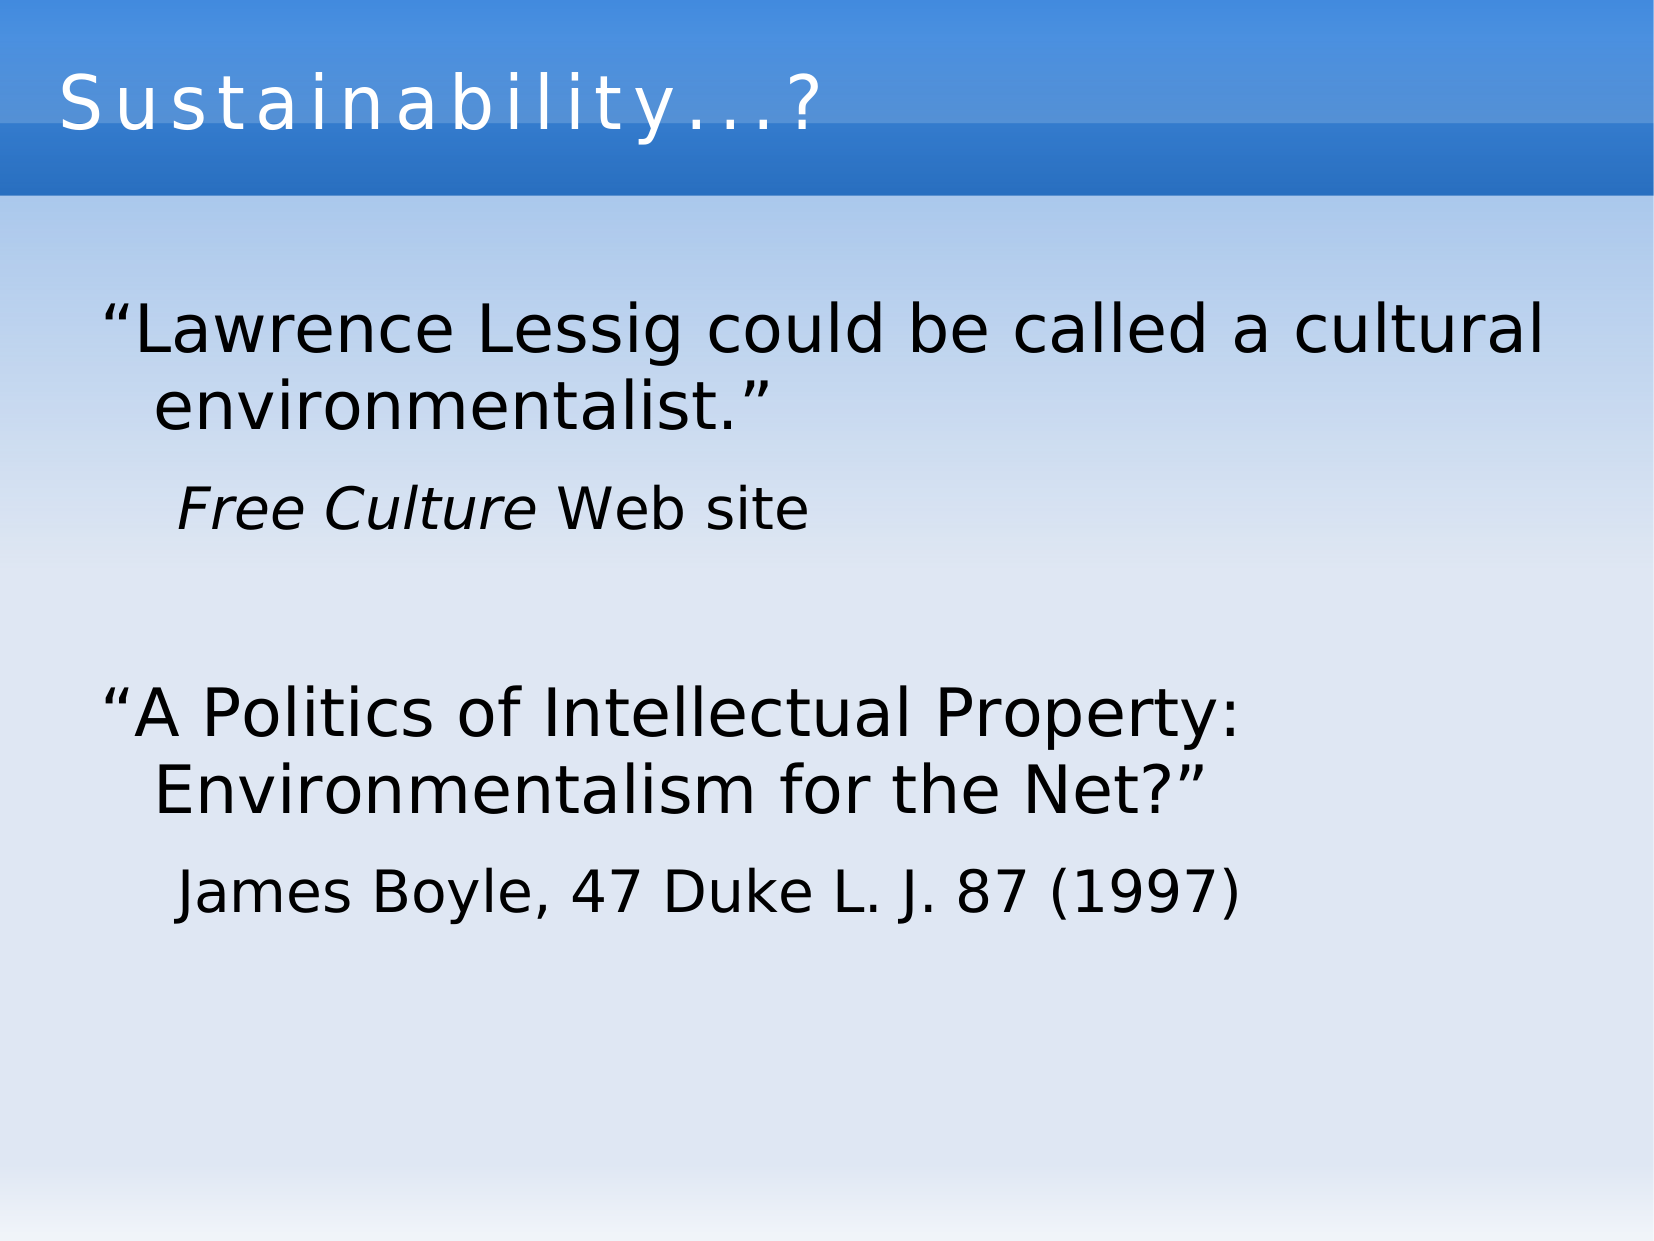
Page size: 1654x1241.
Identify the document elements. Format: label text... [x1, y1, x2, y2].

title Sustainability...? [59, 29, 1270, 178]
list “Lawrence Lessig could be called a cultural environmentalist.” Free Culture Web site “A Politics of Intellectual Property: Environmentalism for the Net?” James Boyle, 47 Duke L. J. 87 (1997) [82, 290, 1571, 1109]
picture [0, 0, 1654, 1241]
